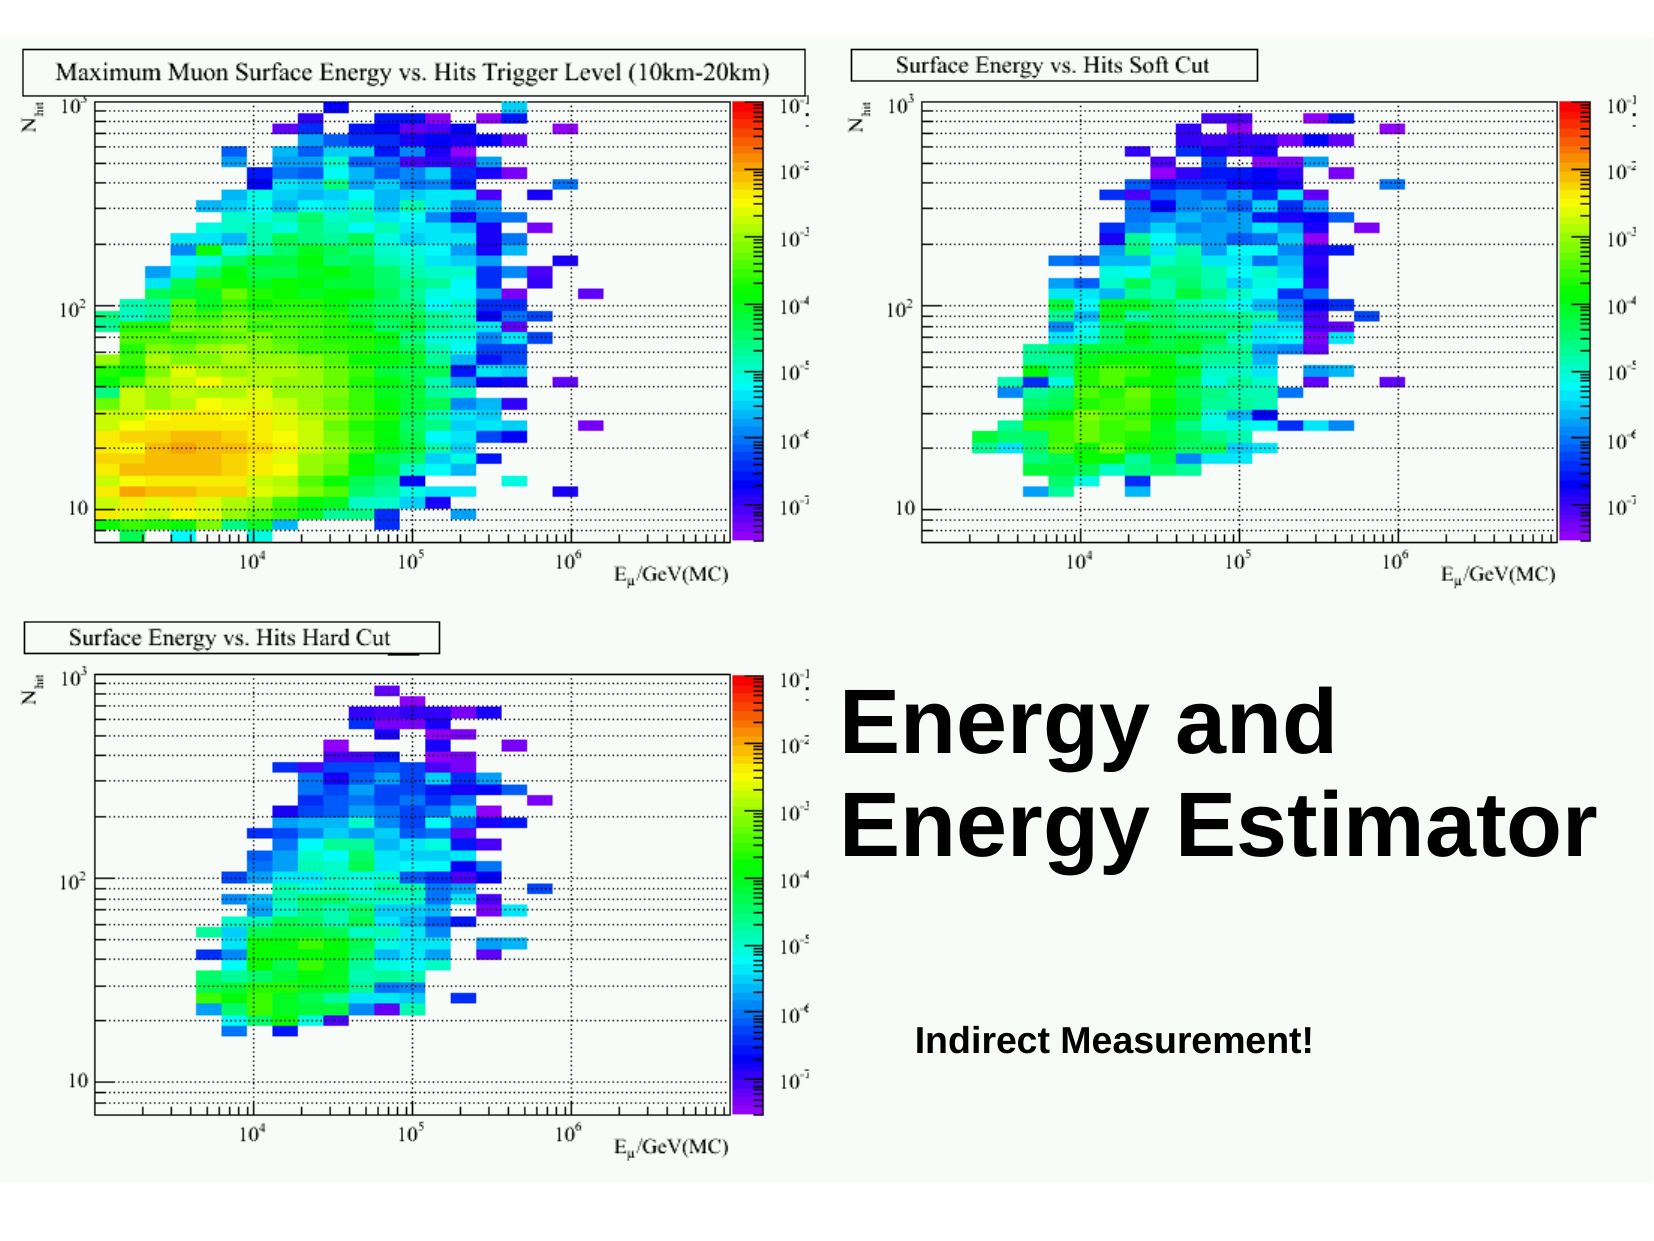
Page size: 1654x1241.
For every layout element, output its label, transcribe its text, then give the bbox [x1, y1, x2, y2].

text_box Indirect Measurement! [900, 1012, 1330, 1085]
picture [0, 37, 1654, 1182]
text_box Energy and Energy Estimator [825, 663, 1614, 956]
